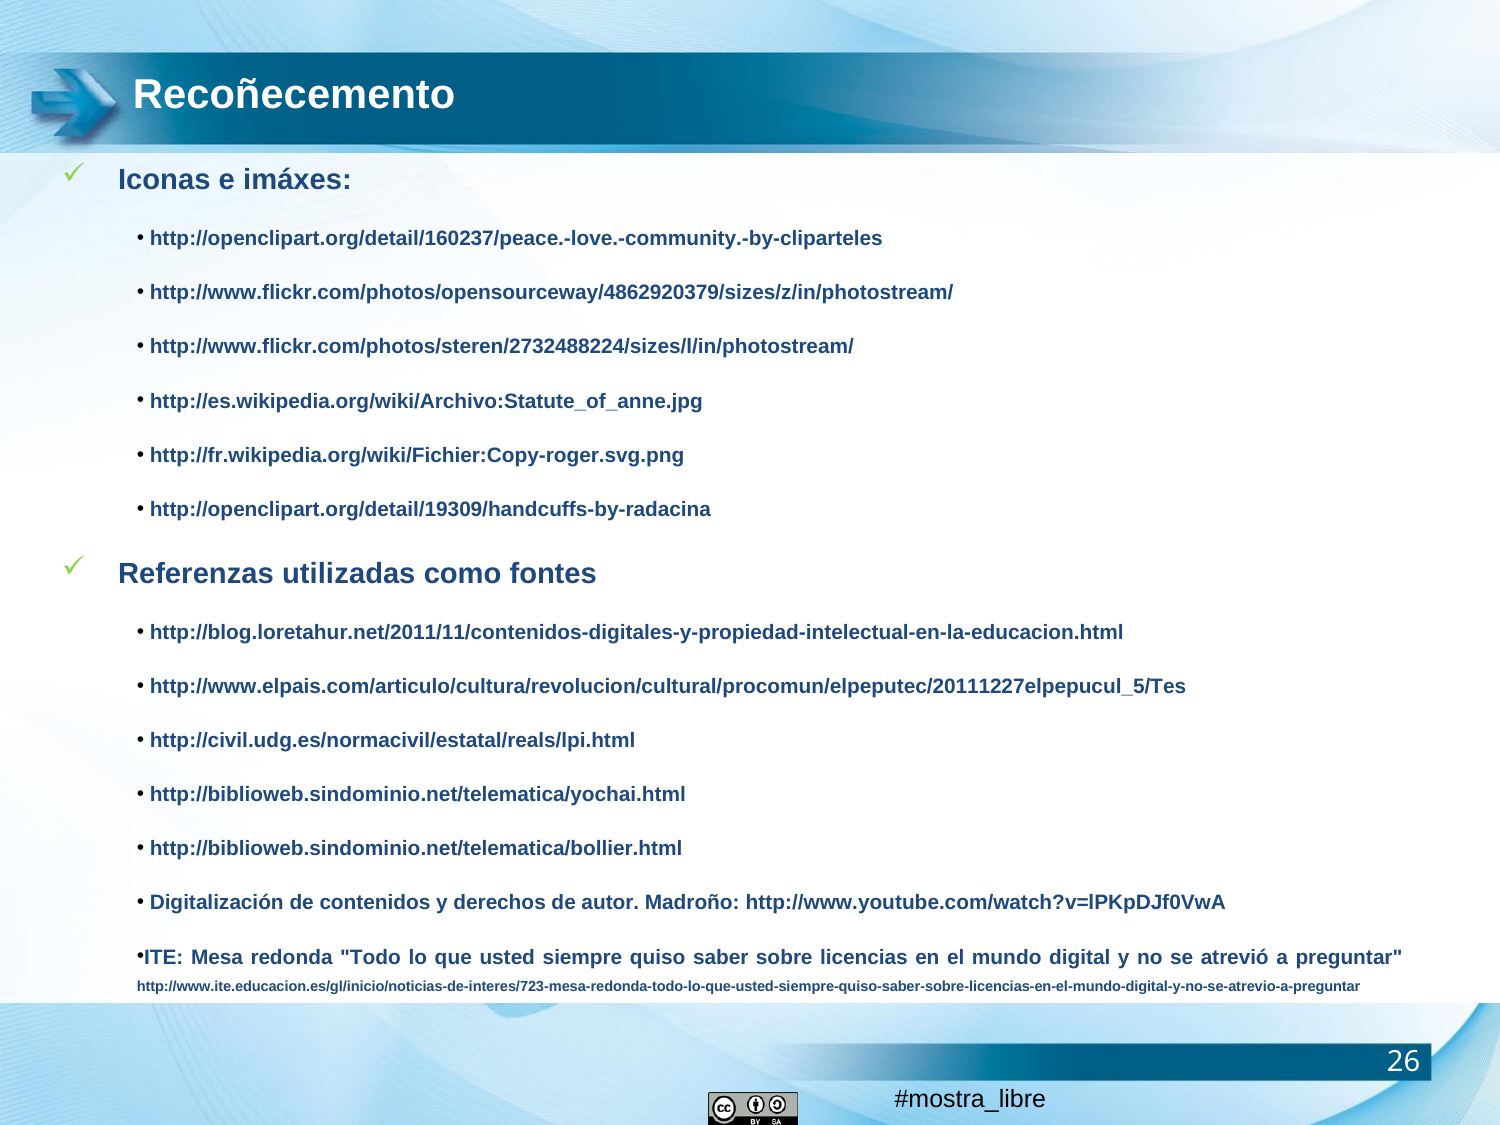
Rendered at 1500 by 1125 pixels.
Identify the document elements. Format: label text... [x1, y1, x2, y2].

text_box <número> [1085, 1032, 1436, 1093]
text_box #mostra_libre [879, 1074, 1062, 1120]
text_box Iconas e imáxes: http://openclipart.org/detail/160237/peace.-love.-community.-by-cliparteles http://www.flickr.com/photos/opensourceway/4862920379/sizes/z/in/photostream/ http://www.flickr.com/photos/steren/2732488224/sizes/l/in/photostream/ http://es.wikipedia.org/wiki/Archivo:Statute_of_anne.jpg http://fr.wikipedia.org/wiki/Fichier:Copy-roger.svg.png http://openclipart.org/detail/19309/handcuffs-by-radacina Referenzas utilizadas como fontes http://blog.loretahur.net/2011/11/contenidos-digitales-y-propiedad-intelectual-en-la-educacion.html http://www.elpais.com/articulo/cultura/revolucion/cultural/procomun/elpeputec/20111227elpepucul_5/Tes http://civil.udg.es/normacivil/estatal/reals/lpi.html http://biblioweb.sindominio.net/telematica/yochai.html http://biblioweb.sindominio.net/telematica/bollier.html Digitalización de contenidos y derechos de autor. Madroño: http://www.youtube.com/watch?v=lPKpDJf0VwA ITE: Mesa redonda "Todo lo que usted siempre quiso saber sobre licencias en el mundo digital y no se atrevió a preguntar" http://www.ite.educacion.es/gl/inicio/noticias-de-interes/723-mesa-redonda-todo-lo-que-usted-siempre-quiso-saber-sobre-licencias-en-el-mundo-digital-y-no-se-atrevio-a-preguntar [47, 135, 1418, 1003]
text_box Recoñecemento [118, 59, 471, 124]
picture [0, 0, 1500, 1125]
